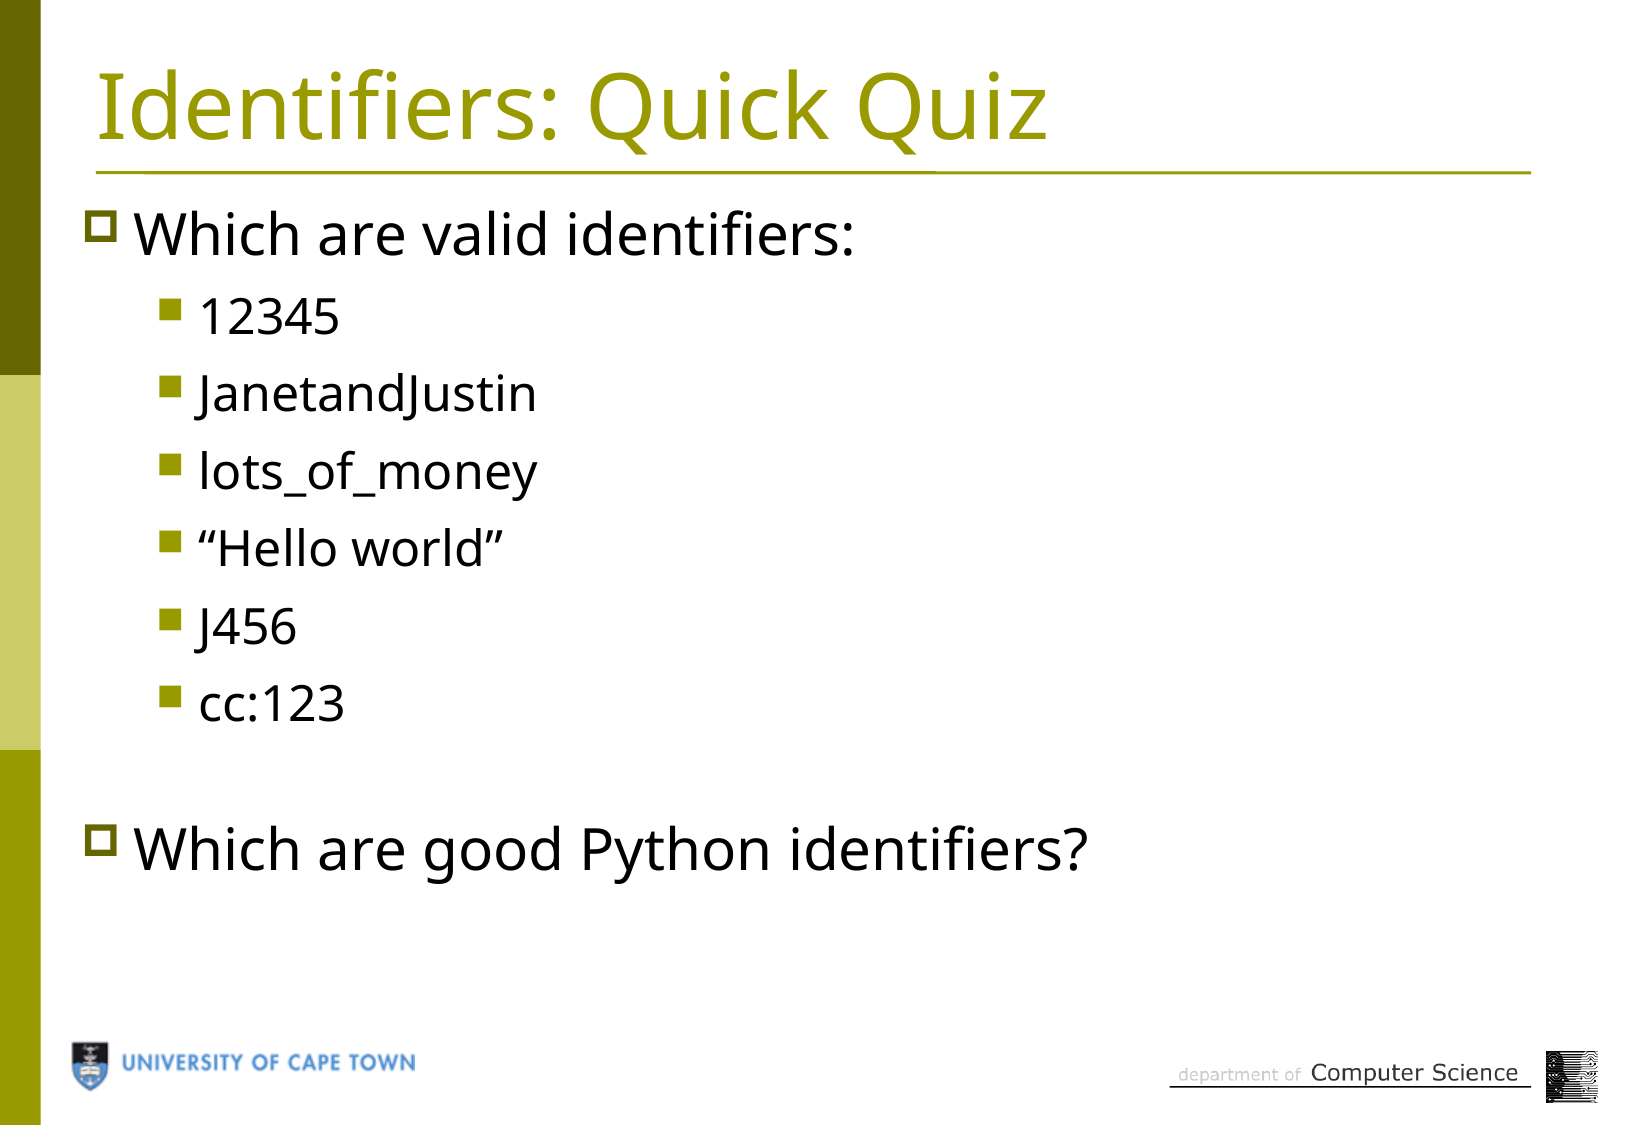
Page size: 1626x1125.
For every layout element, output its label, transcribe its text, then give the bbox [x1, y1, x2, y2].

picture [61, 1024, 415, 1103]
text_box Which are valid identifiers: 12345 JanetandJustin lots_of_money “Hello world” J456 cc:123 Which are good Python identifiers? [81, 196, 1543, 968]
title Identifiers: Quick Quiz [81, 37, 1543, 180]
picture [1169, 1043, 1532, 1091]
picture [1546, 1051, 1598, 1103]
